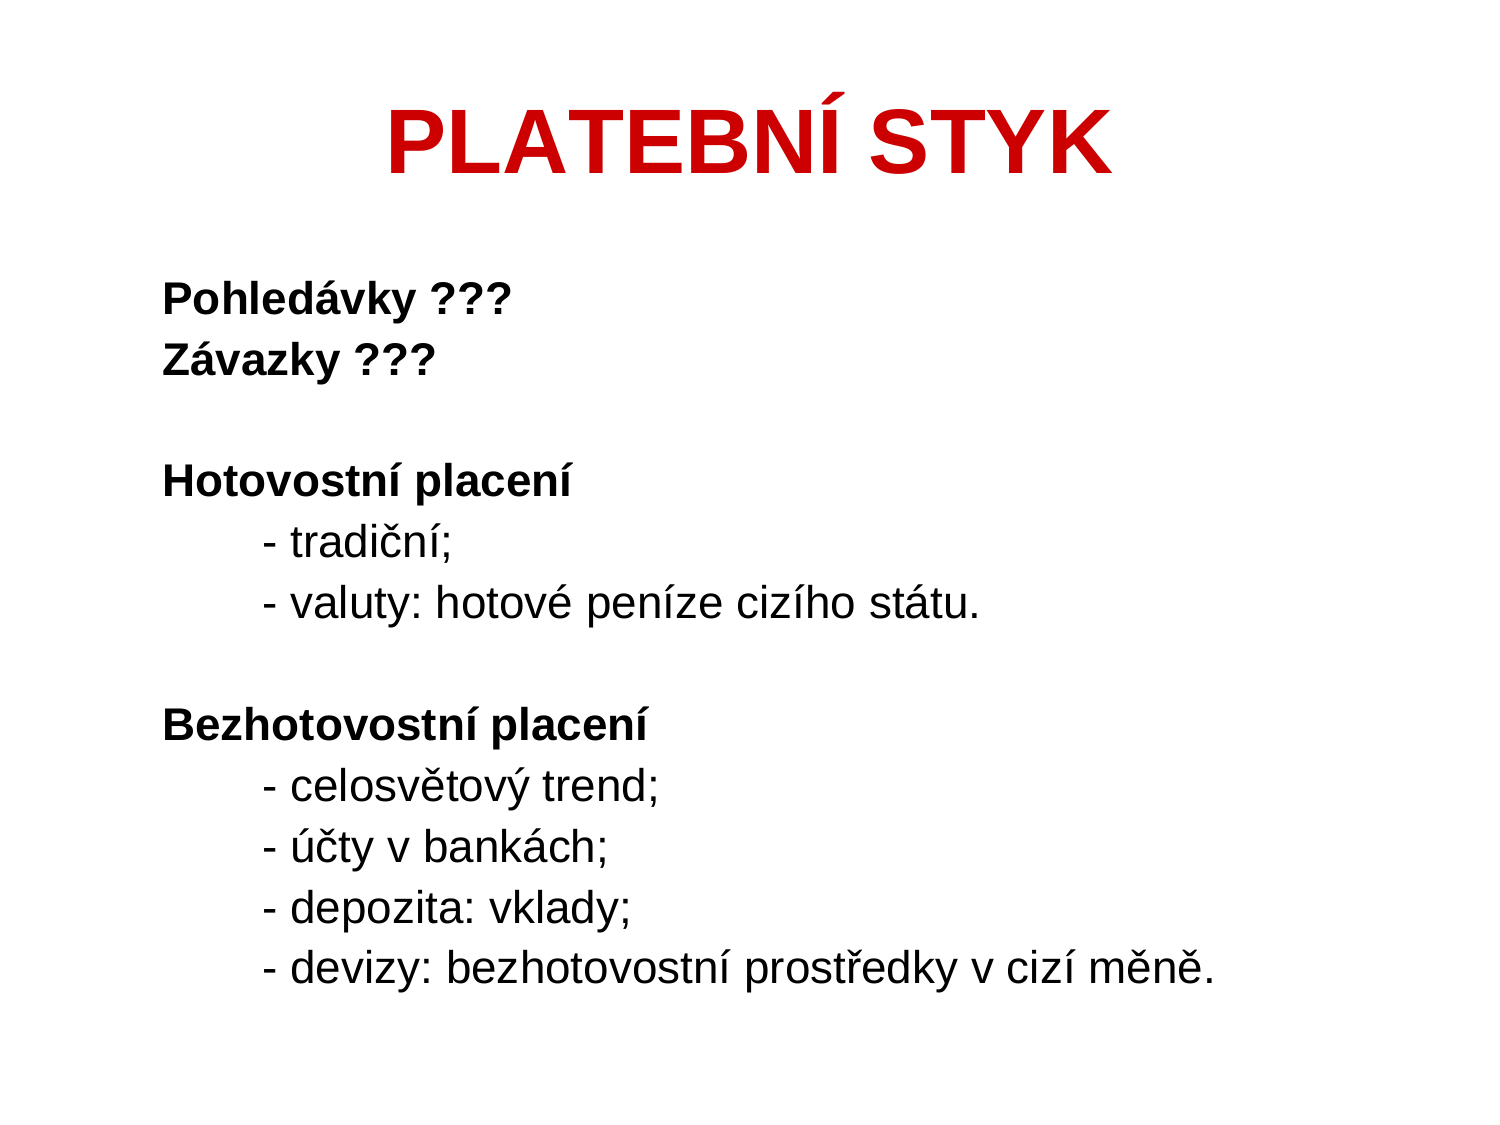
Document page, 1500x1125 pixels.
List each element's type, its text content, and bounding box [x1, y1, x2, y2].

title PLATEBNÍ STYK [75, 42, 1426, 231]
list Pohledávky ??? Závazky ??? Hotovostní placení - tradiční; - valuty: hotové peníze cizího státu. Bezhotovostní placení - celosvětový trend; - účty v bankách; - depozita: vklady; - devizy: bezhotovostní prostředky v cizí měně. [147, 267, 1459, 1059]
